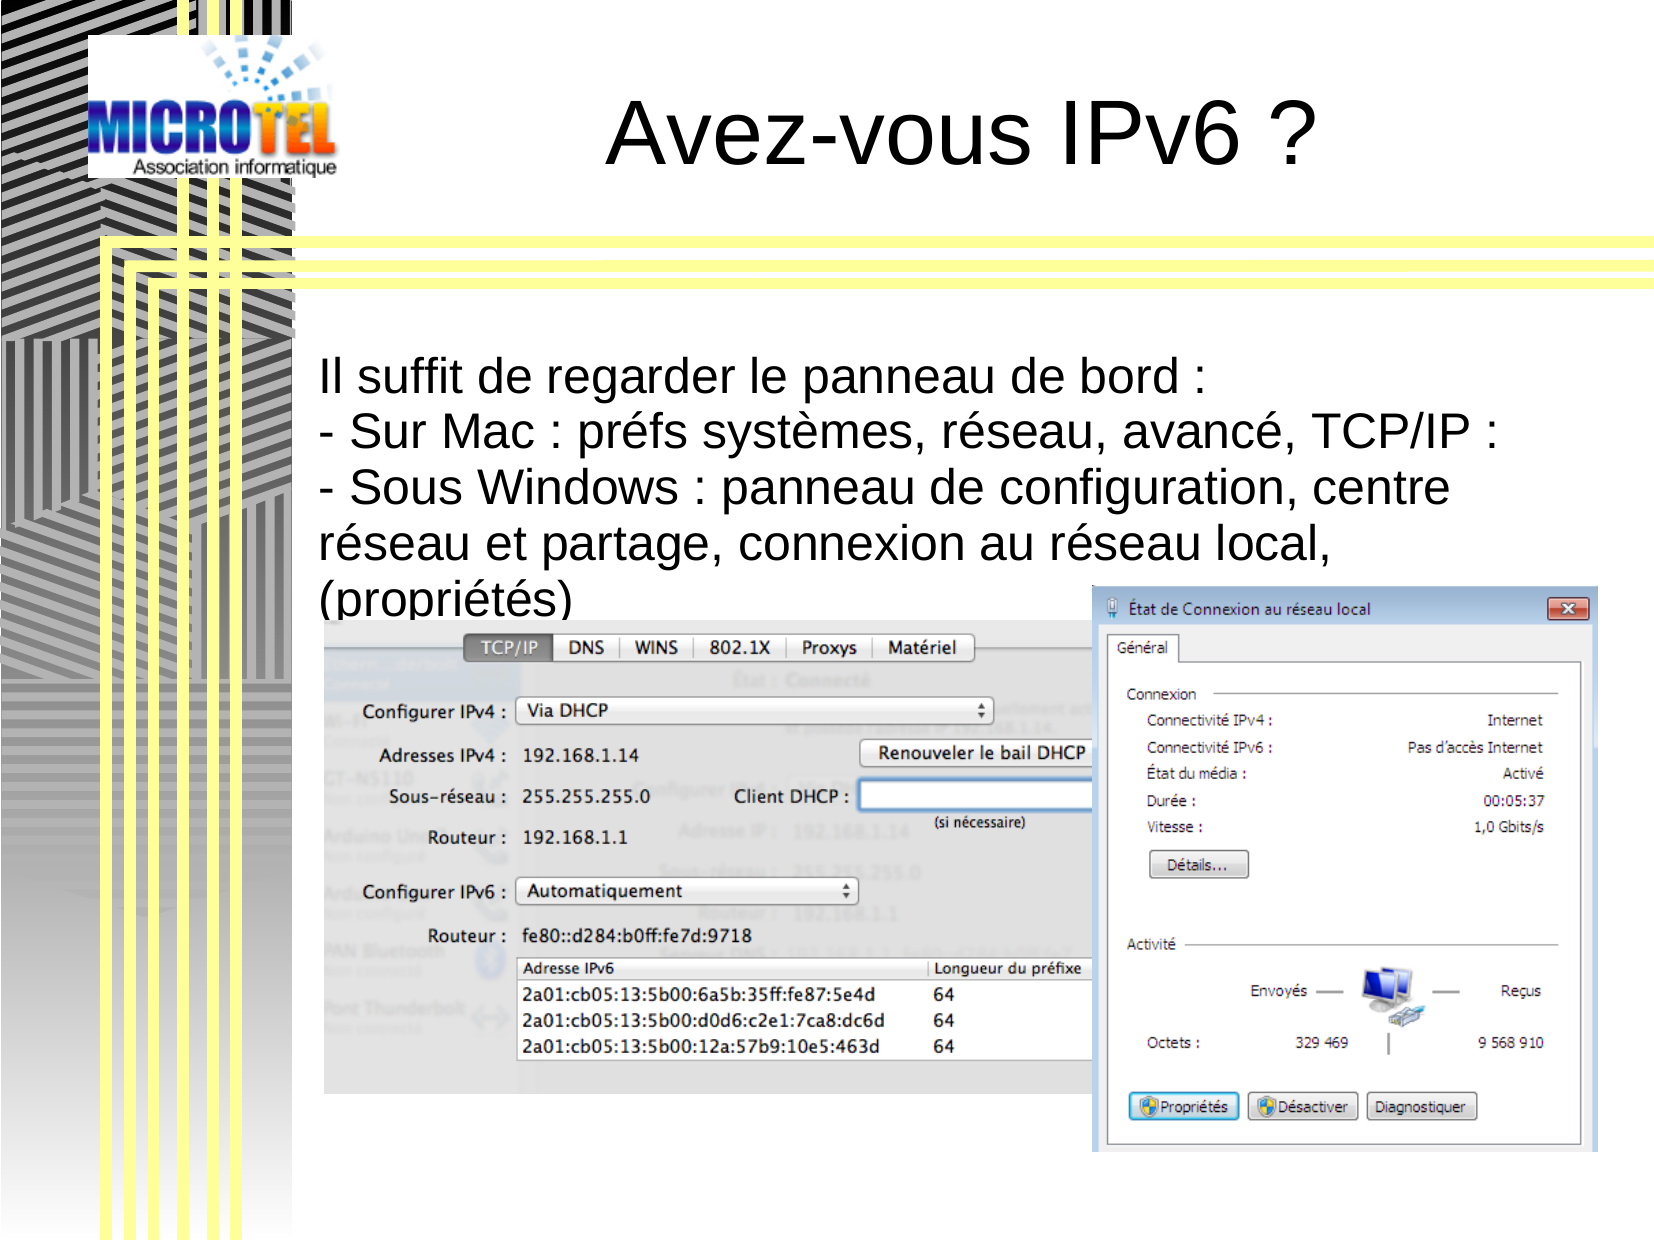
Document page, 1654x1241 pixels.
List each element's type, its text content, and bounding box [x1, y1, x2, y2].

title Avez-vous IPv6 ? [354, 29, 1571, 237]
picture [88, 35, 340, 178]
subtitle Il suffit de regarder le panneau de bord : - Sur Mac : préfs systèmes, réseau, avancé, TCP/IP : - Sous Windows : panneau de configuration, centre réseau et partage, connexion au réseau local, (propriétés) [318, 295, 1595, 680]
picture [324, 585, 1598, 1152]
